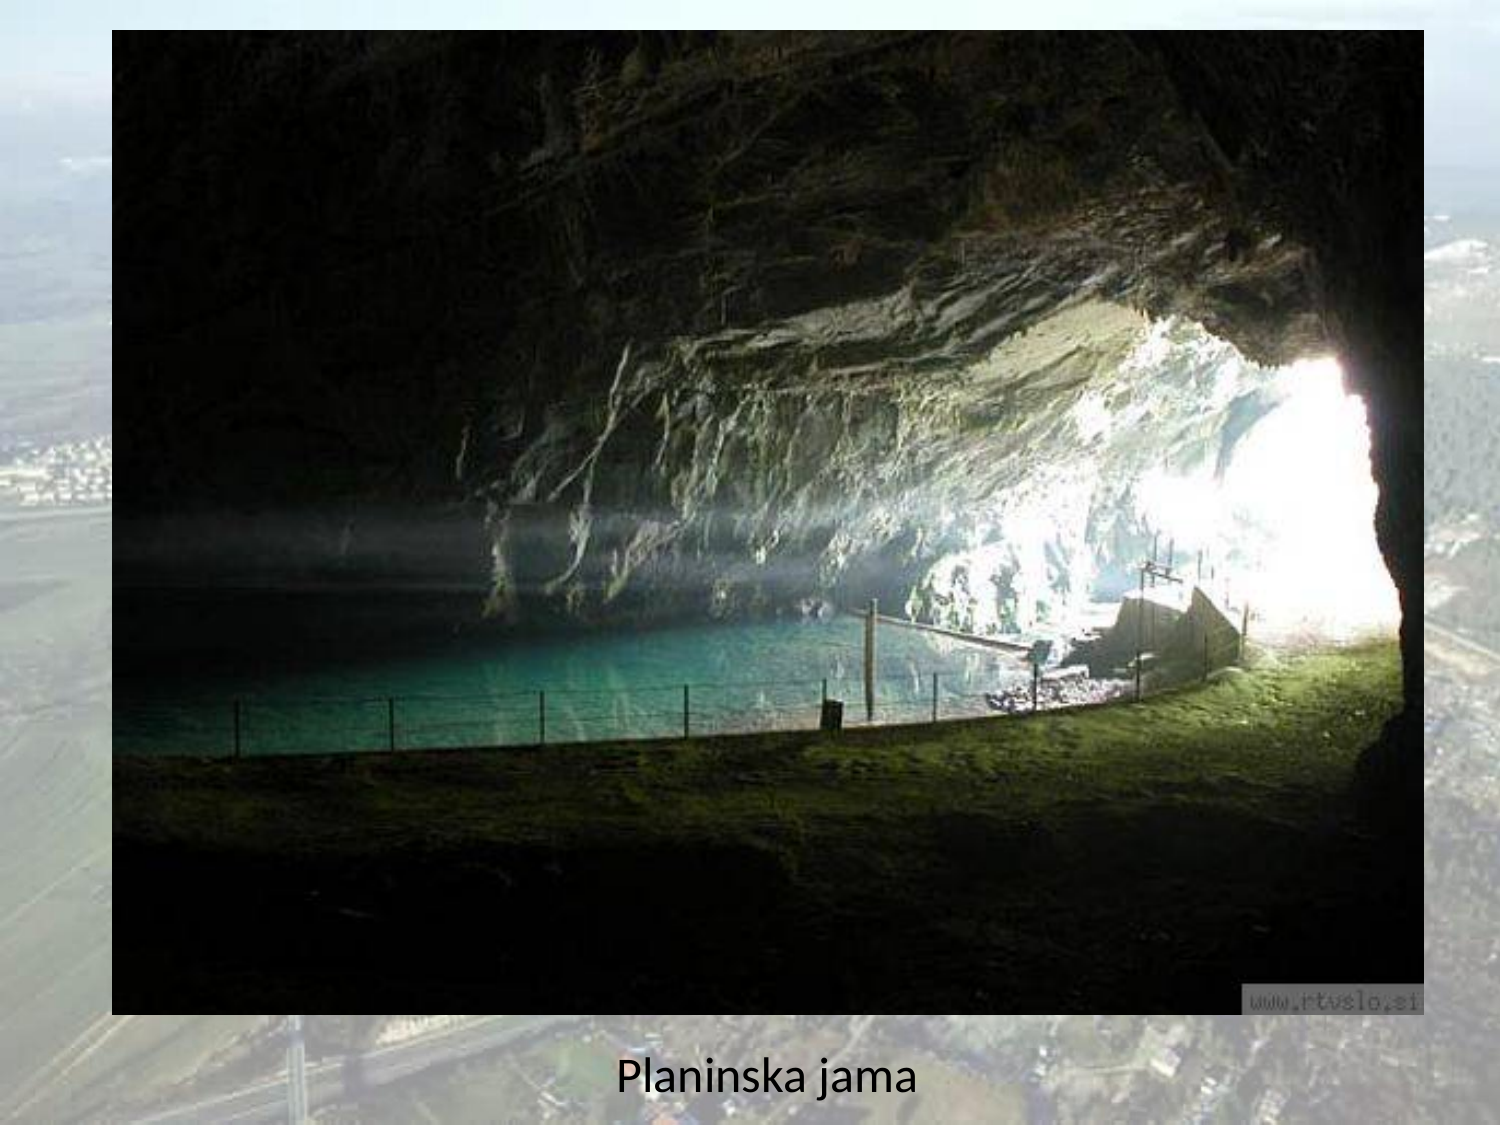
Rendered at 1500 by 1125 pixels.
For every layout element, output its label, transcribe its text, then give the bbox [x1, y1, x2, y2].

text_box Planinska jama [330, 1034, 1205, 1110]
picture [0, 0, 1500, 1125]
